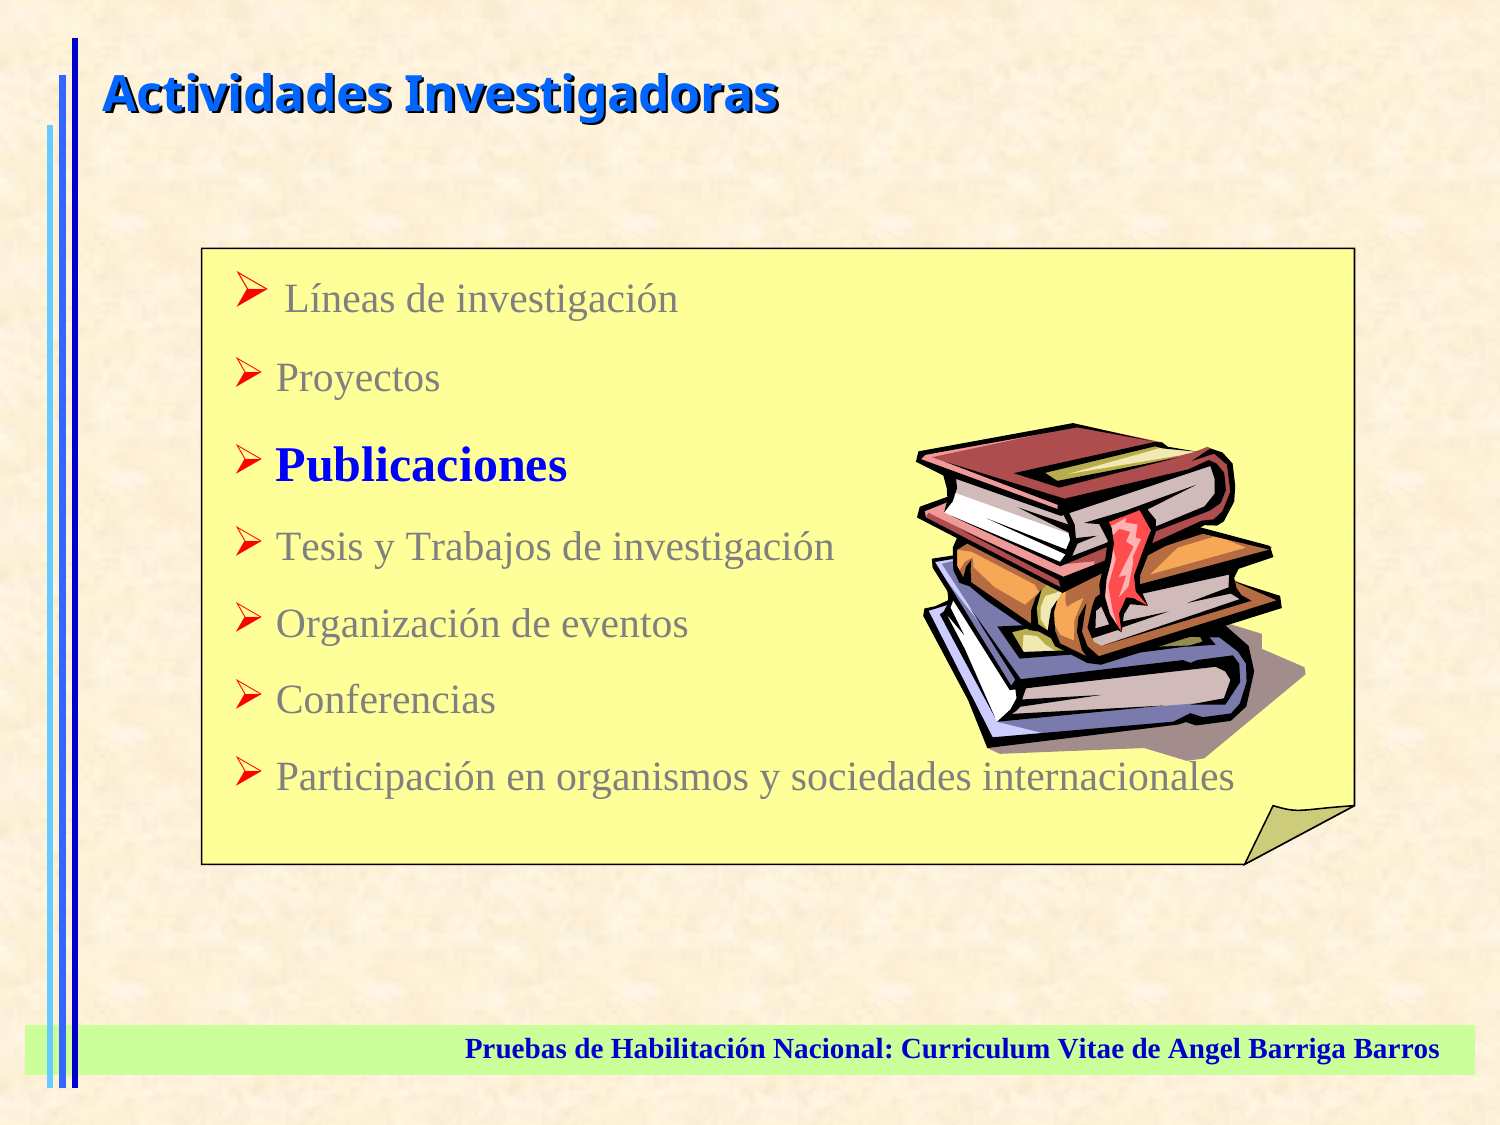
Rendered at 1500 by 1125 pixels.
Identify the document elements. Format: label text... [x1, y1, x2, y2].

text_box Actividades Investigadoras [87, 49, 794, 134]
text_box Líneas de investigación Proyectos Publicaciones Tesis y Trabajos de investigación Organización de eventos Conferencias Participación en organismos y sociedades internacionales [217, 255, 1251, 808]
text_box [201, 248, 1355, 865]
picture [0, 0, 1500, 1125]
